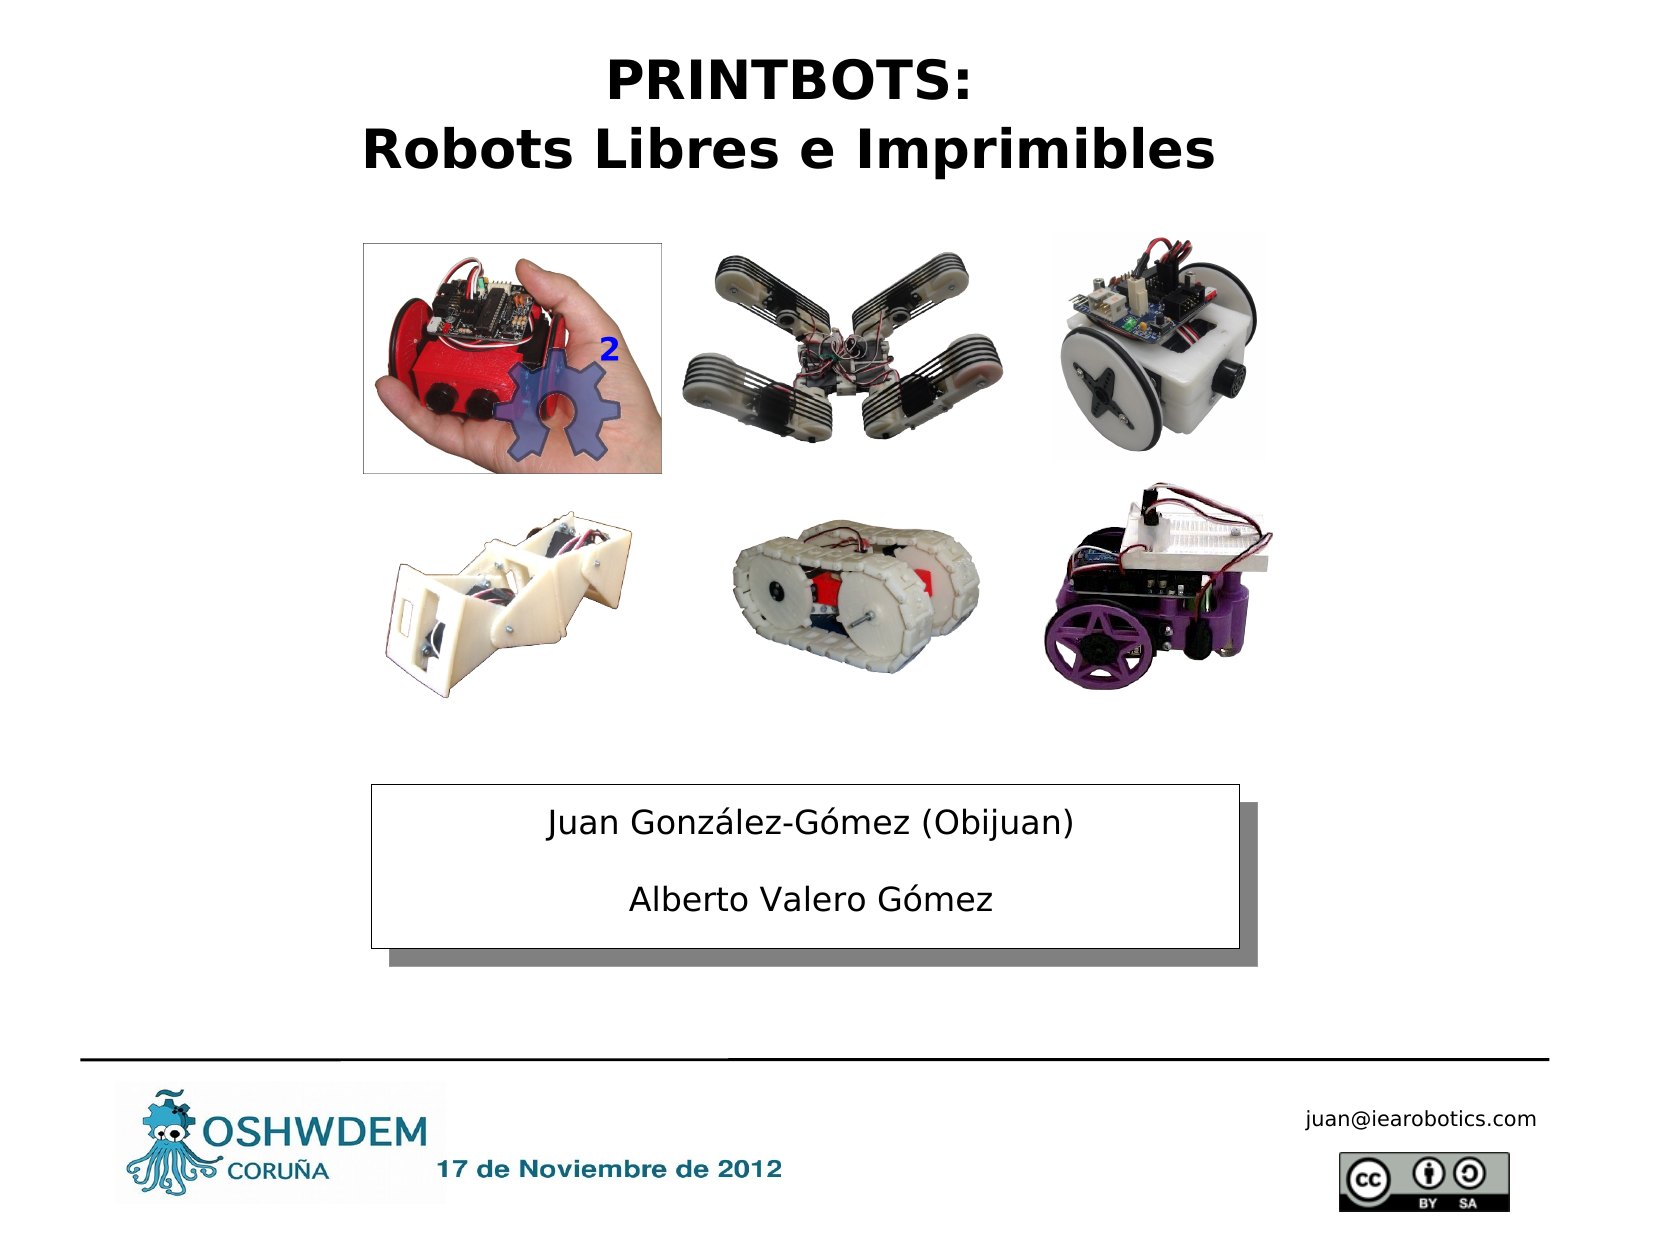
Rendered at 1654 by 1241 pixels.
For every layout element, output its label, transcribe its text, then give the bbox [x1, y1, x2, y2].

picture [1339, 1152, 1510, 1212]
text_box juan@iearobotics.com [1290, 1099, 1553, 1143]
text_box PRINTBOTS: Robots Libres e Imprimibles [346, 42, 1255, 189]
picture [728, 516, 981, 675]
picture [363, 243, 662, 474]
picture [73, 1081, 811, 1204]
picture [679, 249, 1009, 449]
text_box Juan González-Gómez (Obijuan) Alberto Valero Gómez [532, 796, 1091, 927]
text_box [371, 784, 1240, 949]
picture [1036, 231, 1287, 699]
picture [380, 490, 637, 703]
